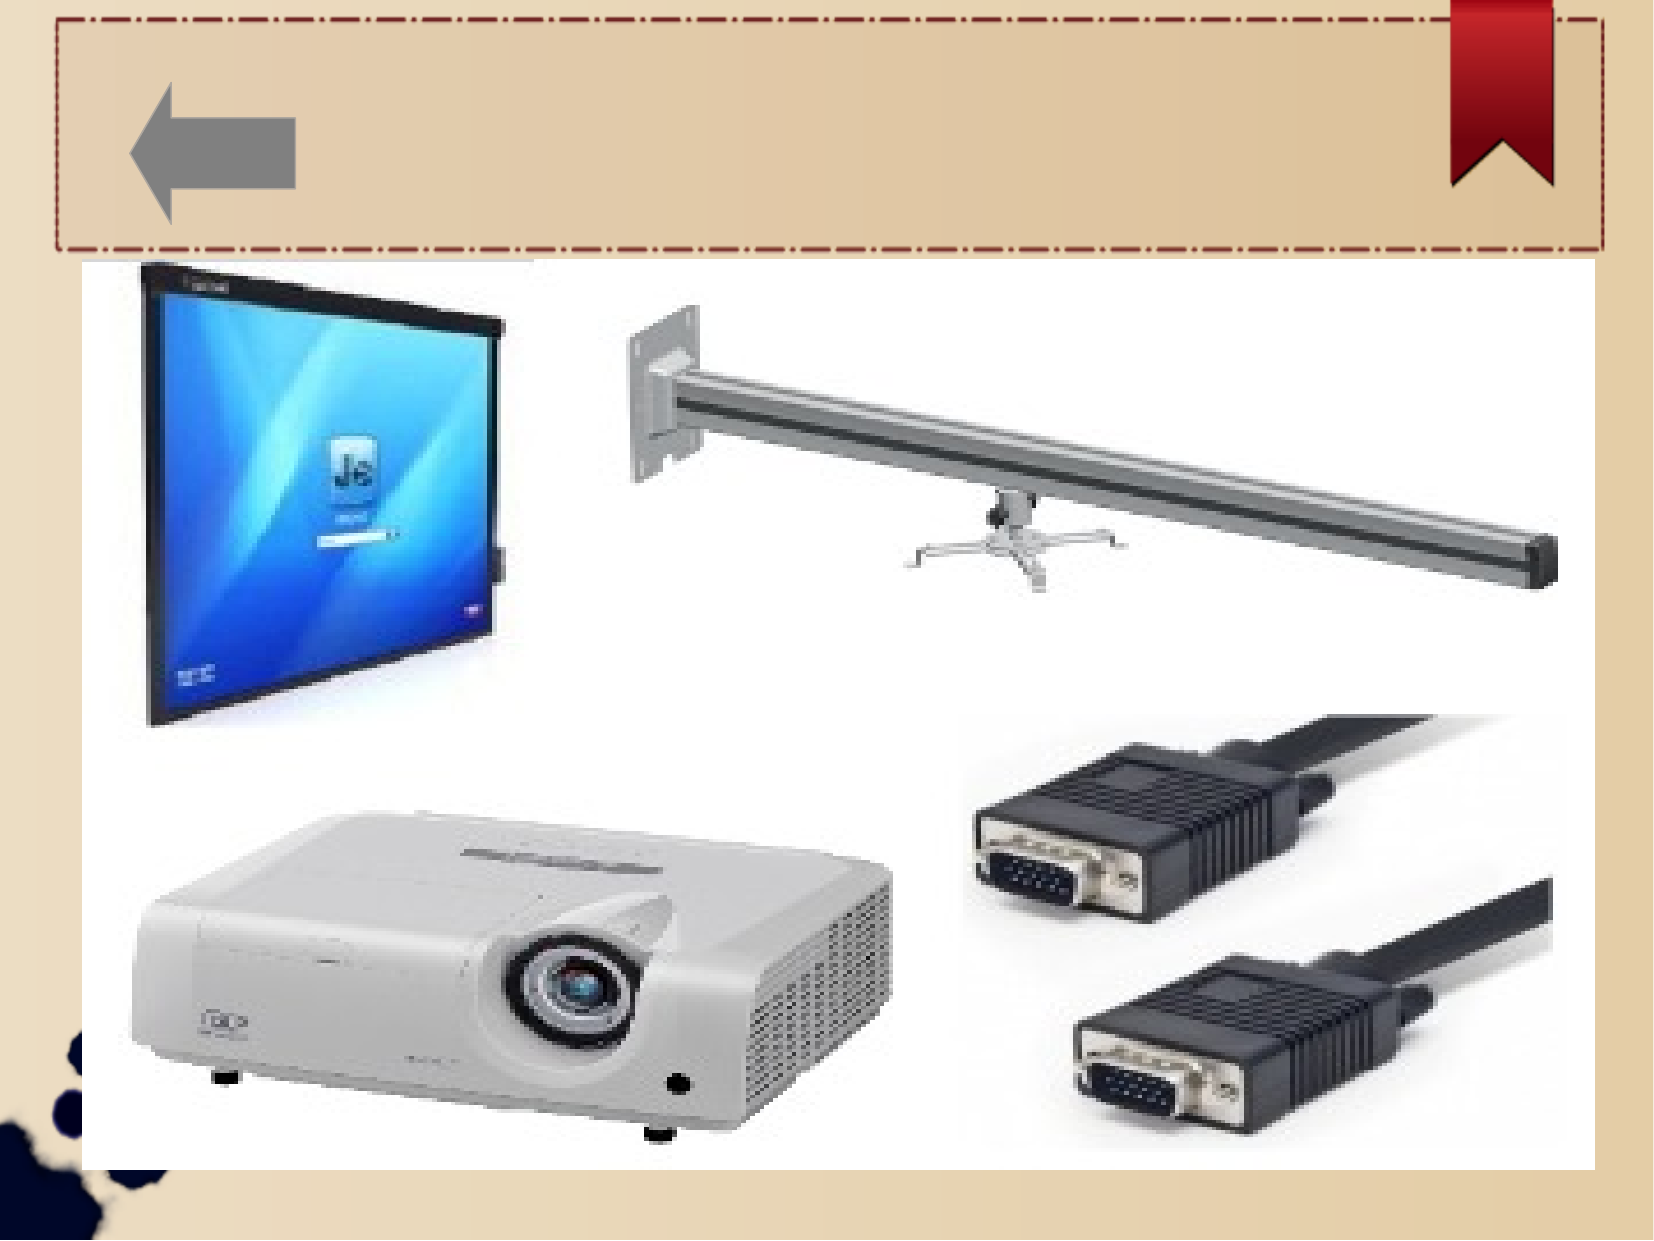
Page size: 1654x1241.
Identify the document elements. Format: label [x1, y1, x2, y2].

text_box [129, 82, 296, 225]
picture [0, 0, 1654, 1240]
